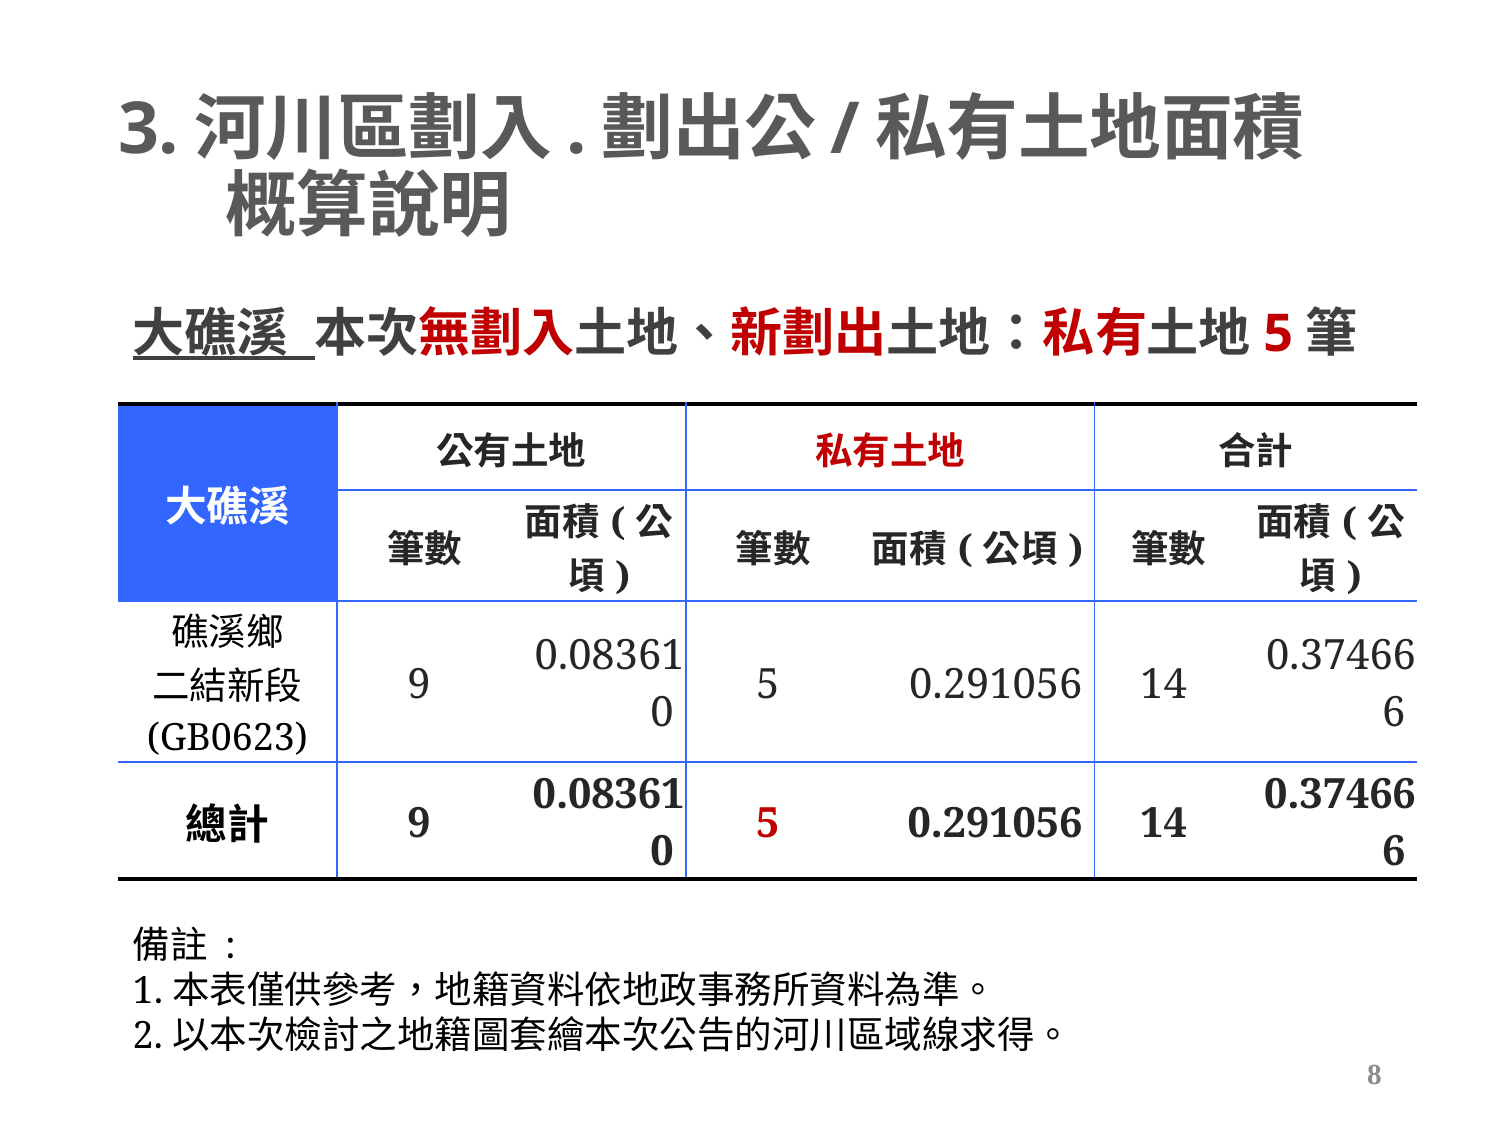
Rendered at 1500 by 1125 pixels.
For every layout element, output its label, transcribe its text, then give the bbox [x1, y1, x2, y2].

table_cell 總計 [118, 763, 336, 877]
table_cell 9 [338, 602, 512, 761]
text_box 備註 : 1.本表僅供參考，地籍資料依地政事務所資料為準。 2.以本次檢討之地籍圖套繪本次公告的河川區域線求得。 [117, 914, 1272, 1064]
table_header 合計 [1095, 406, 1417, 489]
table_header 公有土地 [338, 406, 685, 489]
table_cell 5 [687, 763, 861, 877]
table_cell 筆數 [687, 491, 861, 600]
table_cell 面積(公頃) [861, 491, 1094, 600]
table_cell 筆數 [1095, 491, 1243, 600]
table_cell 14 [1095, 763, 1243, 877]
table_cell 礁溪鄉 二結新段 (GB0623) [118, 602, 336, 761]
table_cell 9 [338, 763, 512, 877]
table_cell 0.291056 [861, 602, 1094, 761]
table_cell 筆數 [338, 491, 512, 600]
table_cell 14 [1095, 602, 1243, 761]
title 3.河川區劃入.劃出公/私有土地面積 概算說明 [103, 59, 1397, 278]
table_header 私有土地 [687, 406, 1094, 489]
table_header 大礁溪 [118, 406, 336, 600]
table_cell 0.374666 [1243, 763, 1417, 877]
table_cell 5 [687, 602, 861, 761]
table_cell 0.083610 [512, 763, 685, 877]
table_cell 面積(公頃) [1243, 491, 1417, 600]
table_cell 面積(公頃) [512, 491, 685, 600]
table_cell 0.083610 [512, 602, 685, 761]
table_cell 0.374666 [1243, 602, 1417, 761]
table_cell 0.291056 [861, 763, 1094, 877]
text_box 大礁溪 本次無劃入土地、新劃出土地：私有土地5筆 [117, 292, 1437, 370]
